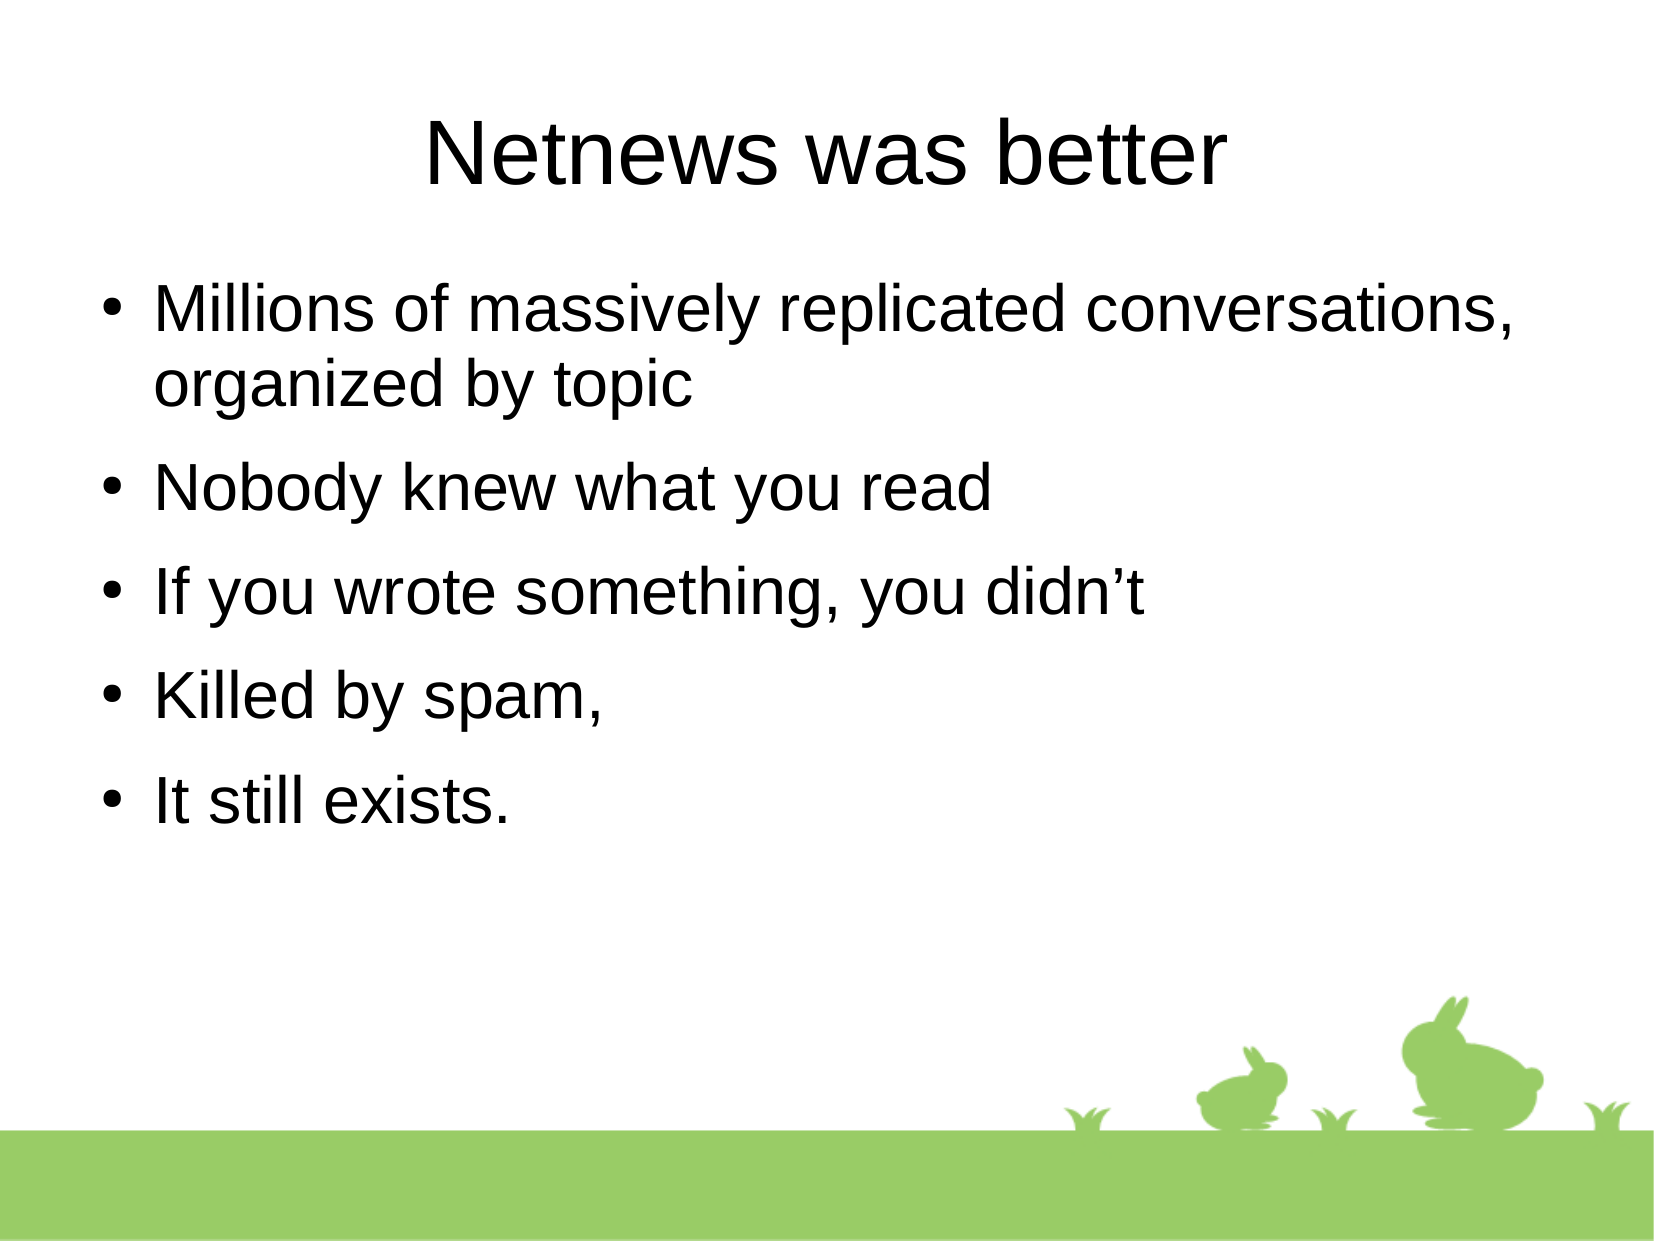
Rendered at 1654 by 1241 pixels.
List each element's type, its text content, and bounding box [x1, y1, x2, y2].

picture [0, 0, 1654, 1241]
list Millions of massively replicated conversations, organized by topic Nobody knew what you read If you wrote something, you didn’t Killed by spam, It still exists. [82, 270, 1571, 991]
title Netnews was better [82, 49, 1571, 257]
